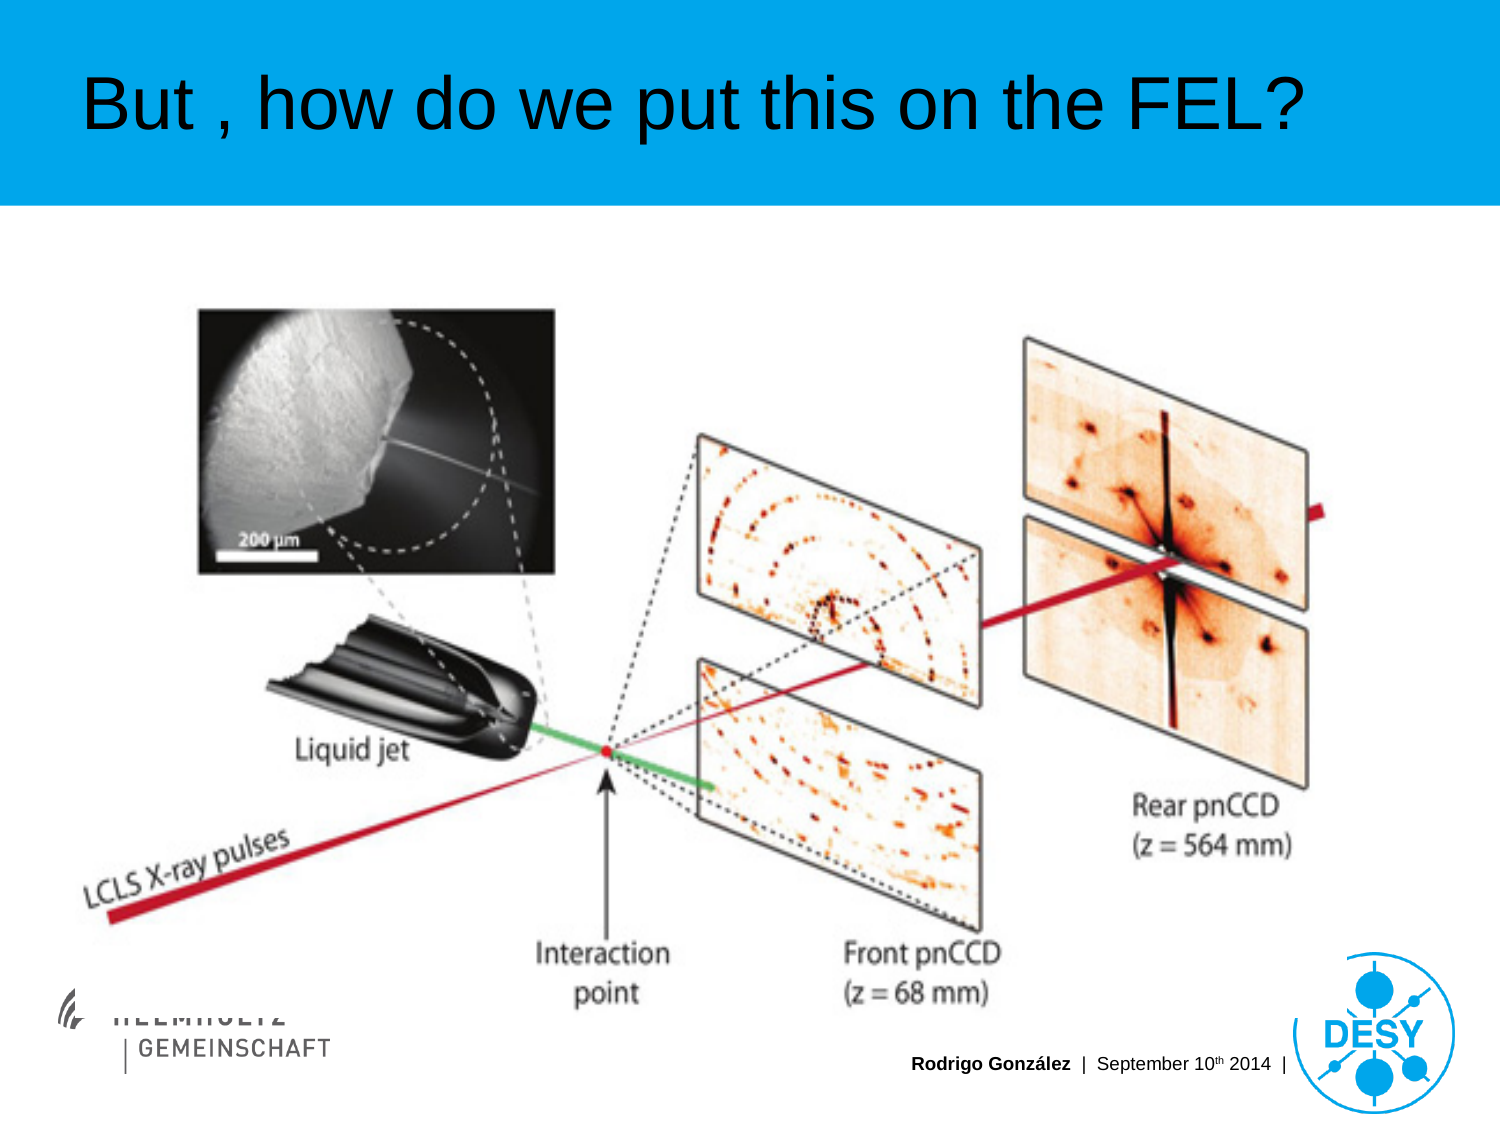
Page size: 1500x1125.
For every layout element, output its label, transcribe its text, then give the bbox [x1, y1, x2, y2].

title But , how do we put this on the FEL? [46, 0, 1444, 208]
picture [58, 976, 1452, 1114]
picture [1391, 948, 1466, 1114]
subtitle [75, 263, 1425, 1006]
